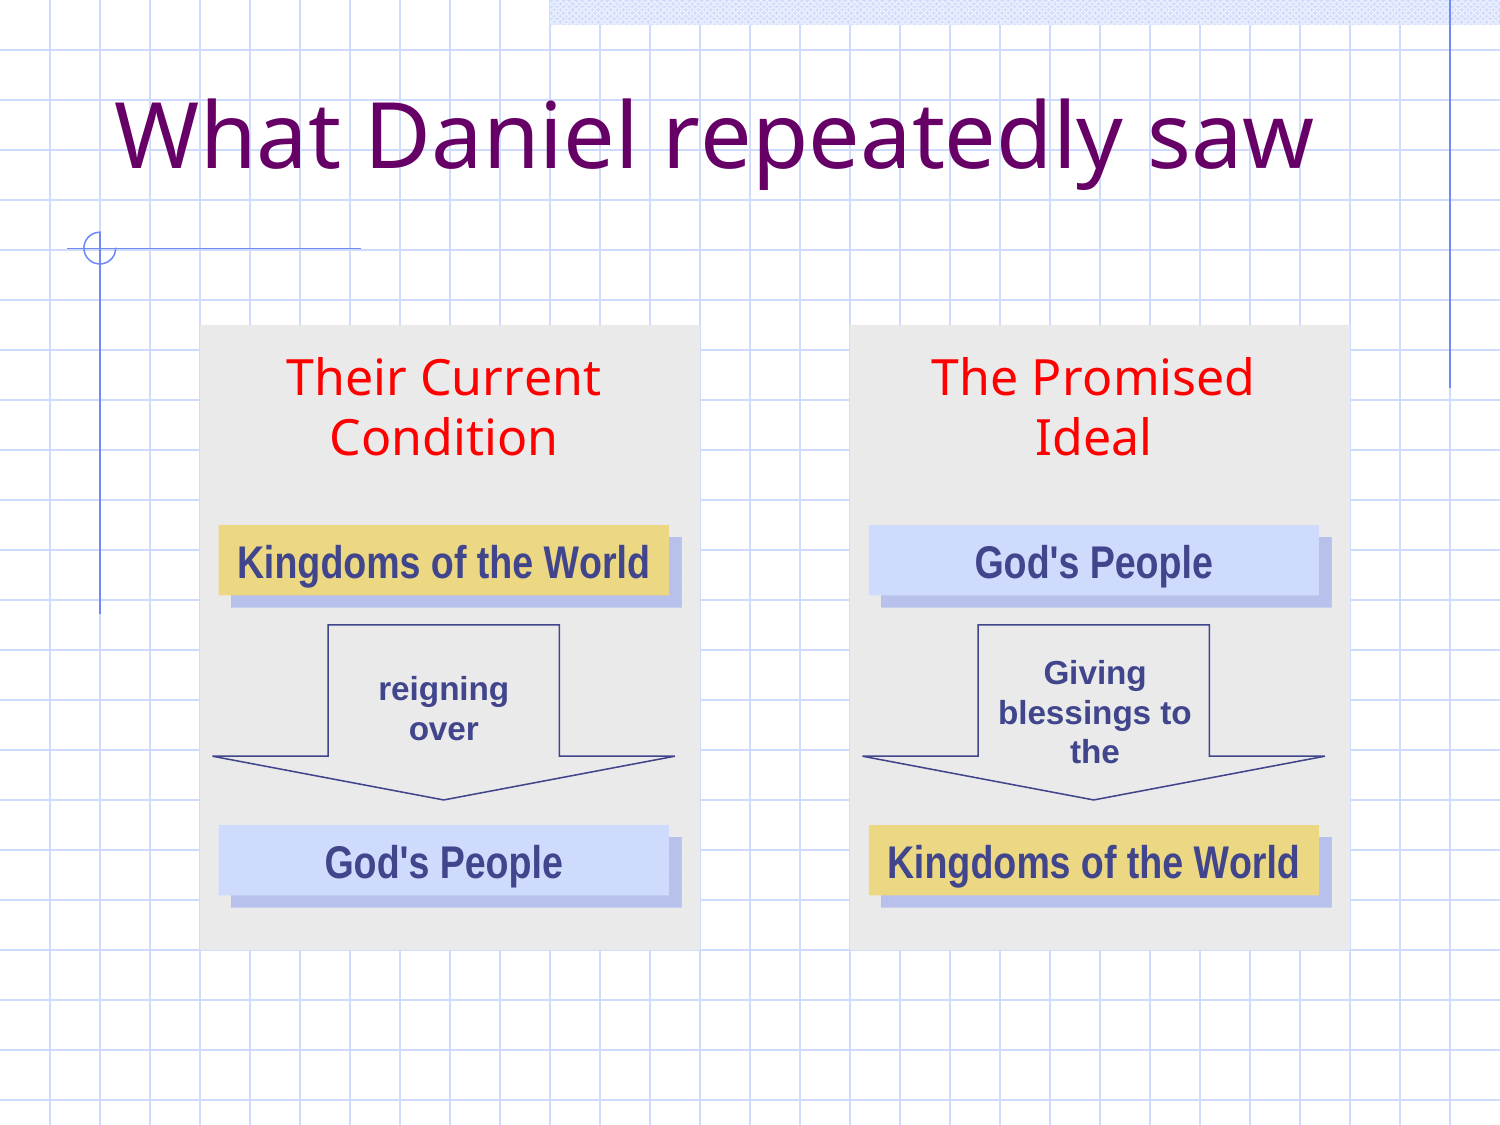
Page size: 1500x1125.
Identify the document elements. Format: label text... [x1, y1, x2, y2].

text_box The Promised Ideal [917, 337, 1271, 473]
text_box [200, 324, 700, 951]
text_box Giving blessings to the [995, 647, 1196, 774]
picture [549, 0, 1449, 25]
title What Daniel repeatedly saw [99, 49, 1375, 196]
text_box [849, 324, 1350, 951]
text_box God's People [218, 825, 669, 896]
text_box reigning over [363, 659, 525, 756]
text_box Kingdoms of the World [218, 525, 669, 596]
text_box Kingdoms of the World [868, 825, 1319, 896]
picture [1451, 0, 1500, 25]
text_box Their Current Condition [271, 337, 617, 473]
text_box God's People [868, 525, 1319, 596]
